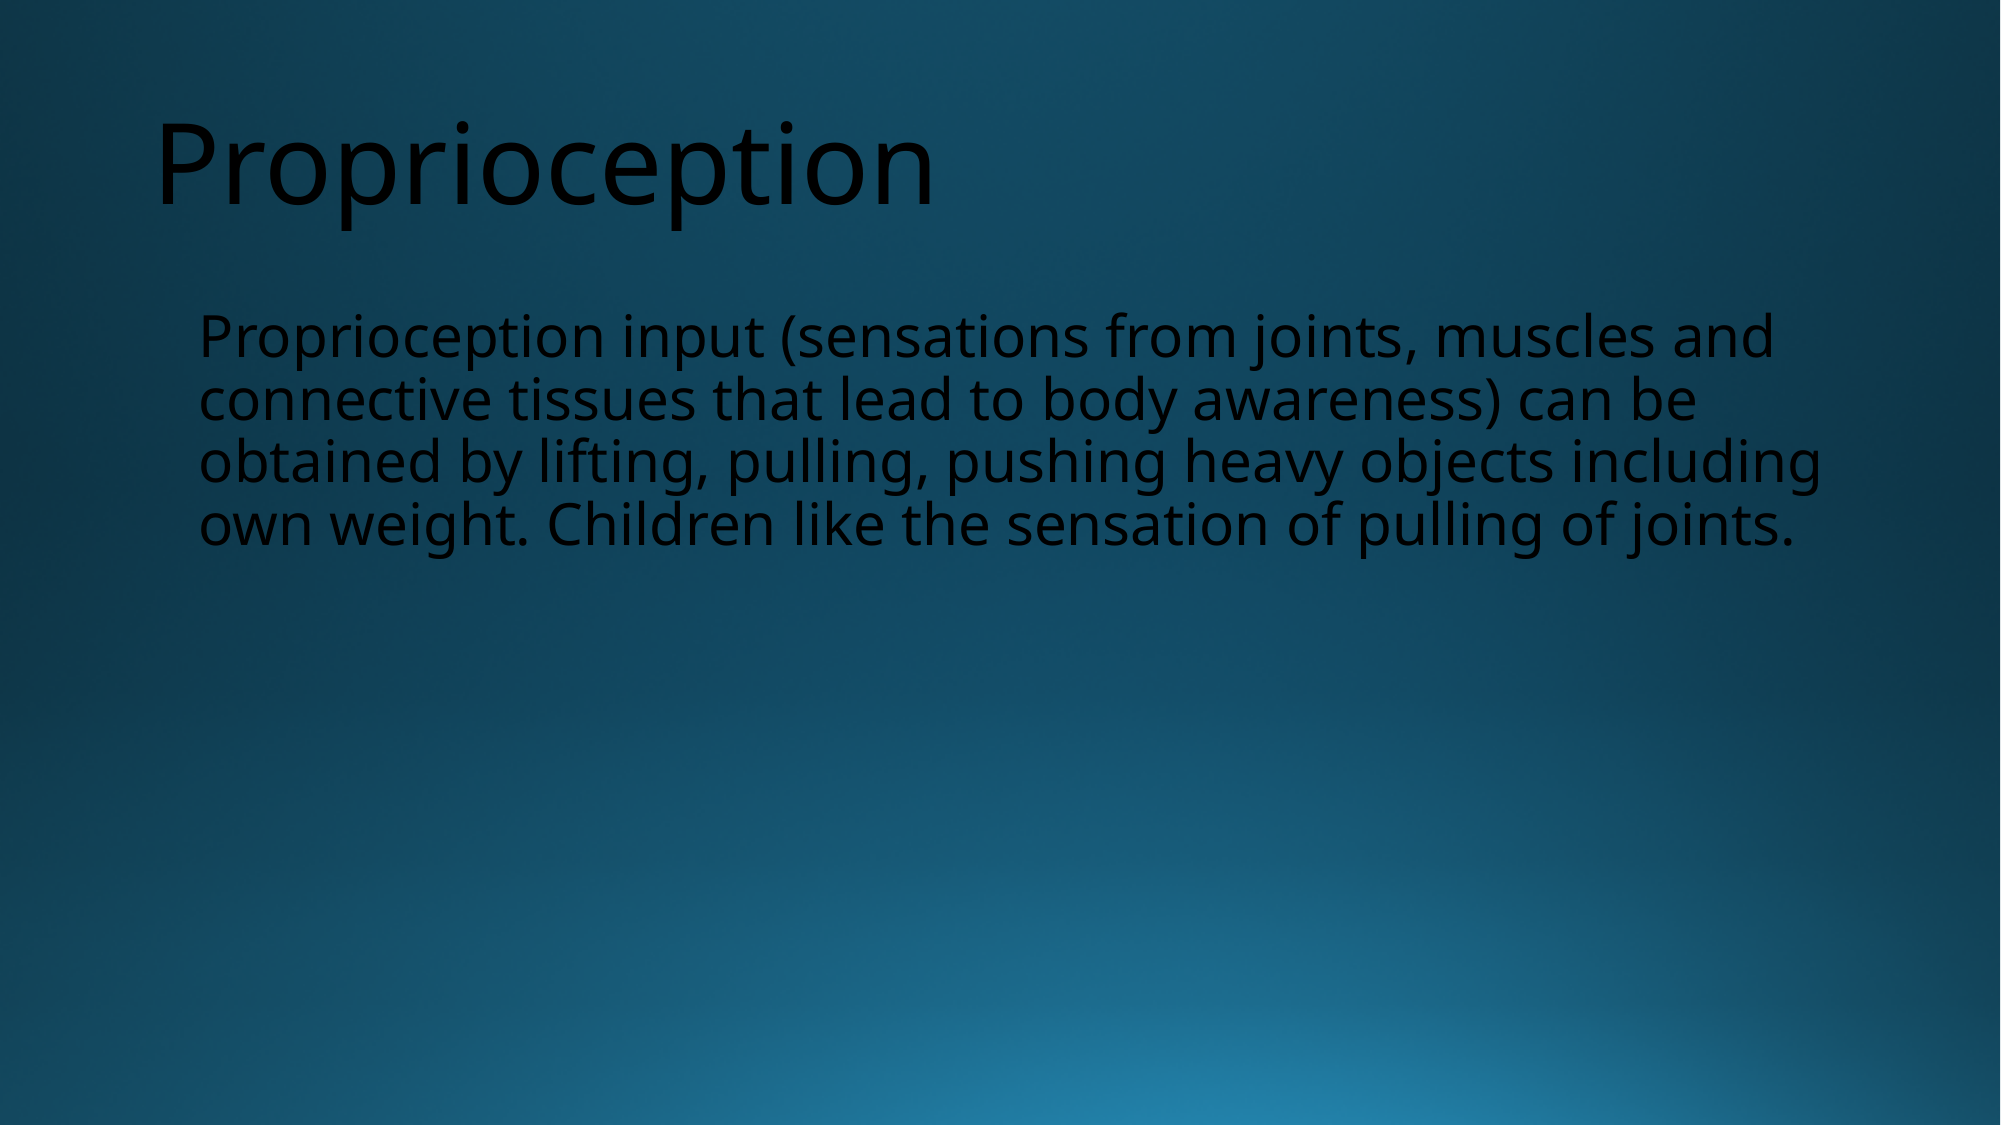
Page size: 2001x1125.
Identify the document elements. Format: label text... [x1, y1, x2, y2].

title Proprioception [137, 59, 1863, 278]
list Proprioception input (sensations from joints, muscles and connective tissues that lead to body awareness) can be obtained by lifting, pulling, pushing heavy objects including own weight. Children like the sensation of pulling of joints. [183, 299, 1863, 1014]
